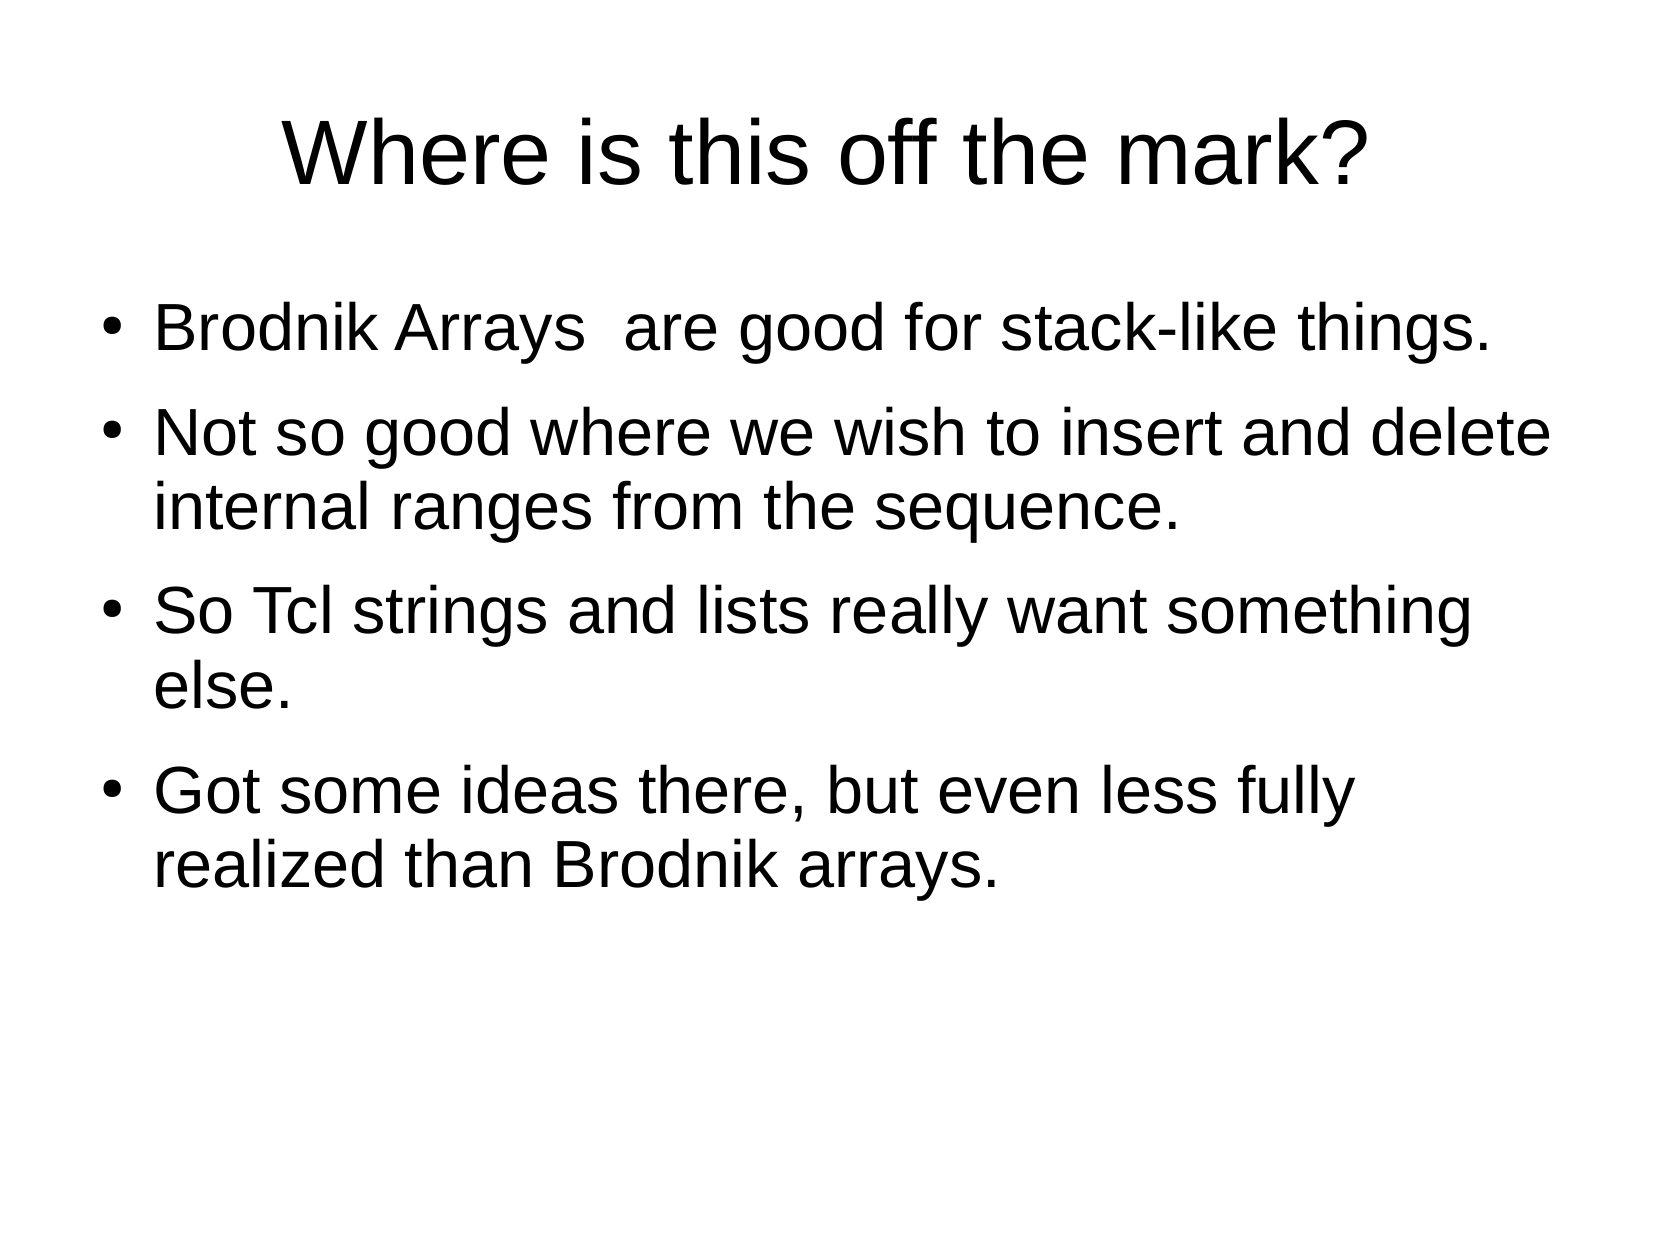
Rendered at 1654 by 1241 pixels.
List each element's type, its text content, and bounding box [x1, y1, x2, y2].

title Where is this off the mark? [82, 49, 1571, 257]
list Brodnik Arrays are good for stack-like things. Not so good where we wish to insert and delete internal ranges from the sequence. So Tcl strings and lists really want something else. Got some ideas there, but even less fully realized than Brodnik arrays. [82, 290, 1571, 1010]
